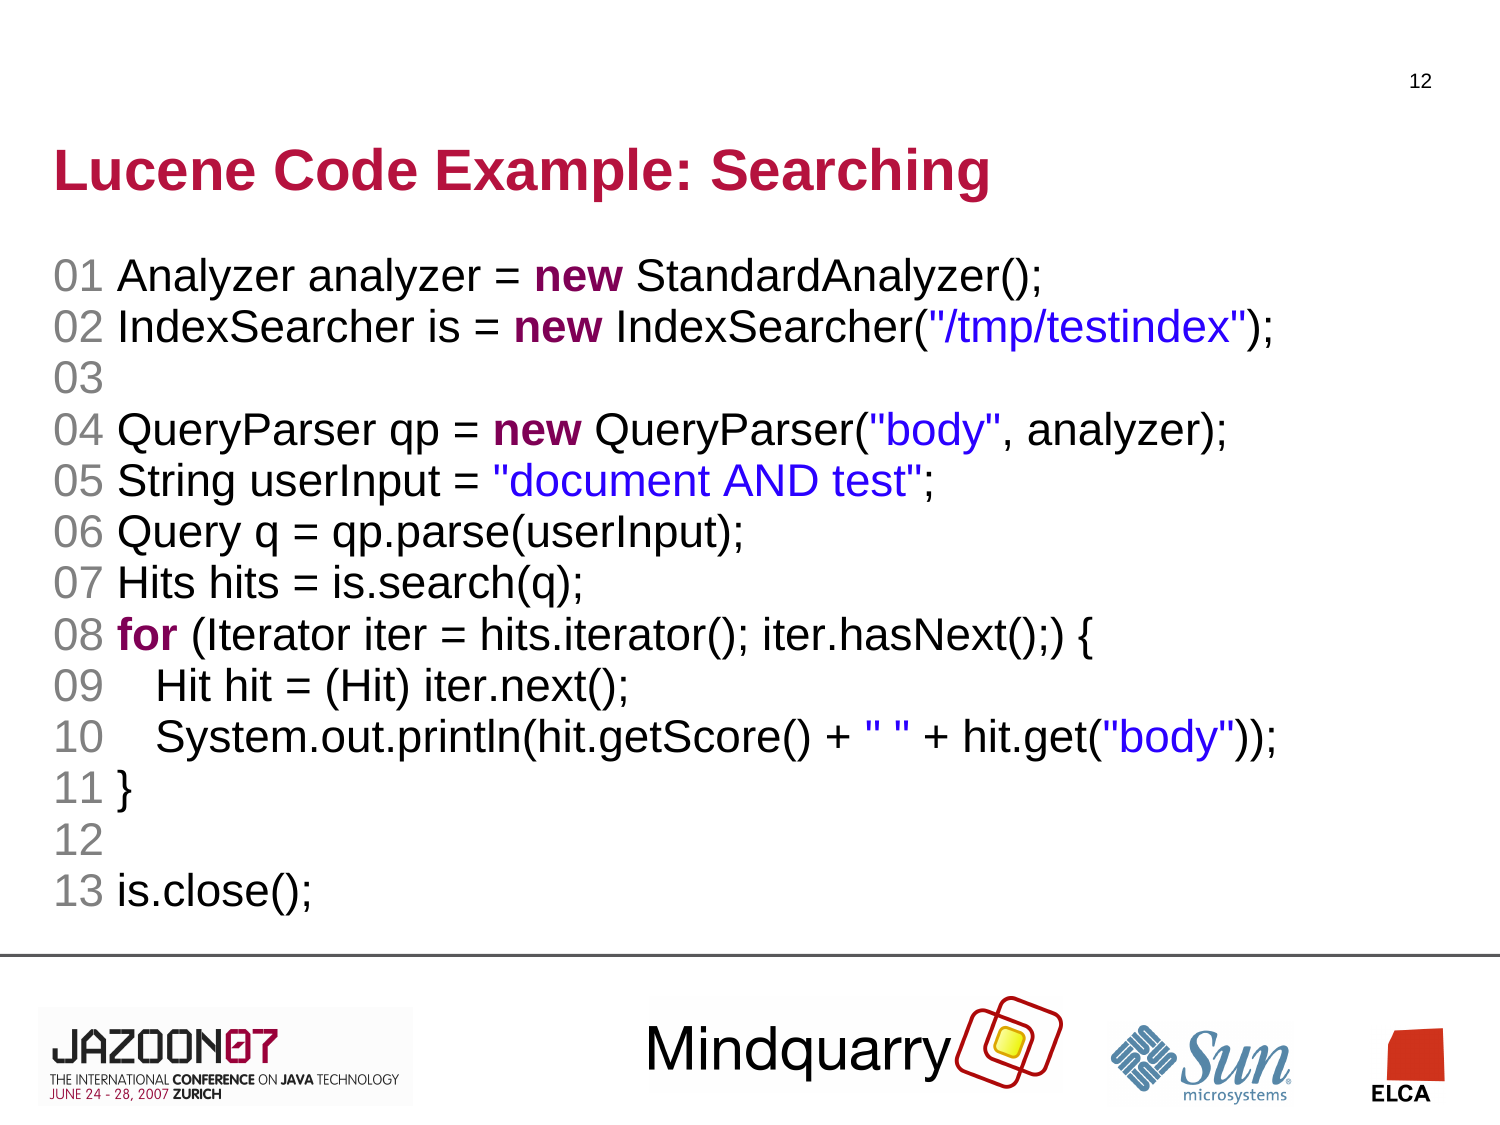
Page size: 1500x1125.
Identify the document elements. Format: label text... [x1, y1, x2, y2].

picture [649, 996, 1063, 1093]
list 01 Analyzer analyzer = new StandardAnalyzer(); 02 IndexSearcher is = new IndexSearcher("/tmp/testindex"); 03 04 QueryParser qp = new QueryParser("body", analyzer); 05 String userInput = "document AND test"; 06 Query q = qp.parse(userInput); 07 Hits hits = is.search(q); 08 for (Iterator iter = hits.iterator(); iter.hasNext();) { 09 Hit hit = (Hit) iter.next(); 10 System.out.println(hit.getScore() + " " + hit.get("body")); 11 } 12 13 is.close(); [53, 249, 1447, 970]
picture [38, 1007, 413, 1106]
picture [1107, 1021, 1294, 1107]
title Lucene Code Example: Searching [53, 119, 1447, 231]
picture [1370, 1025, 1446, 1105]
